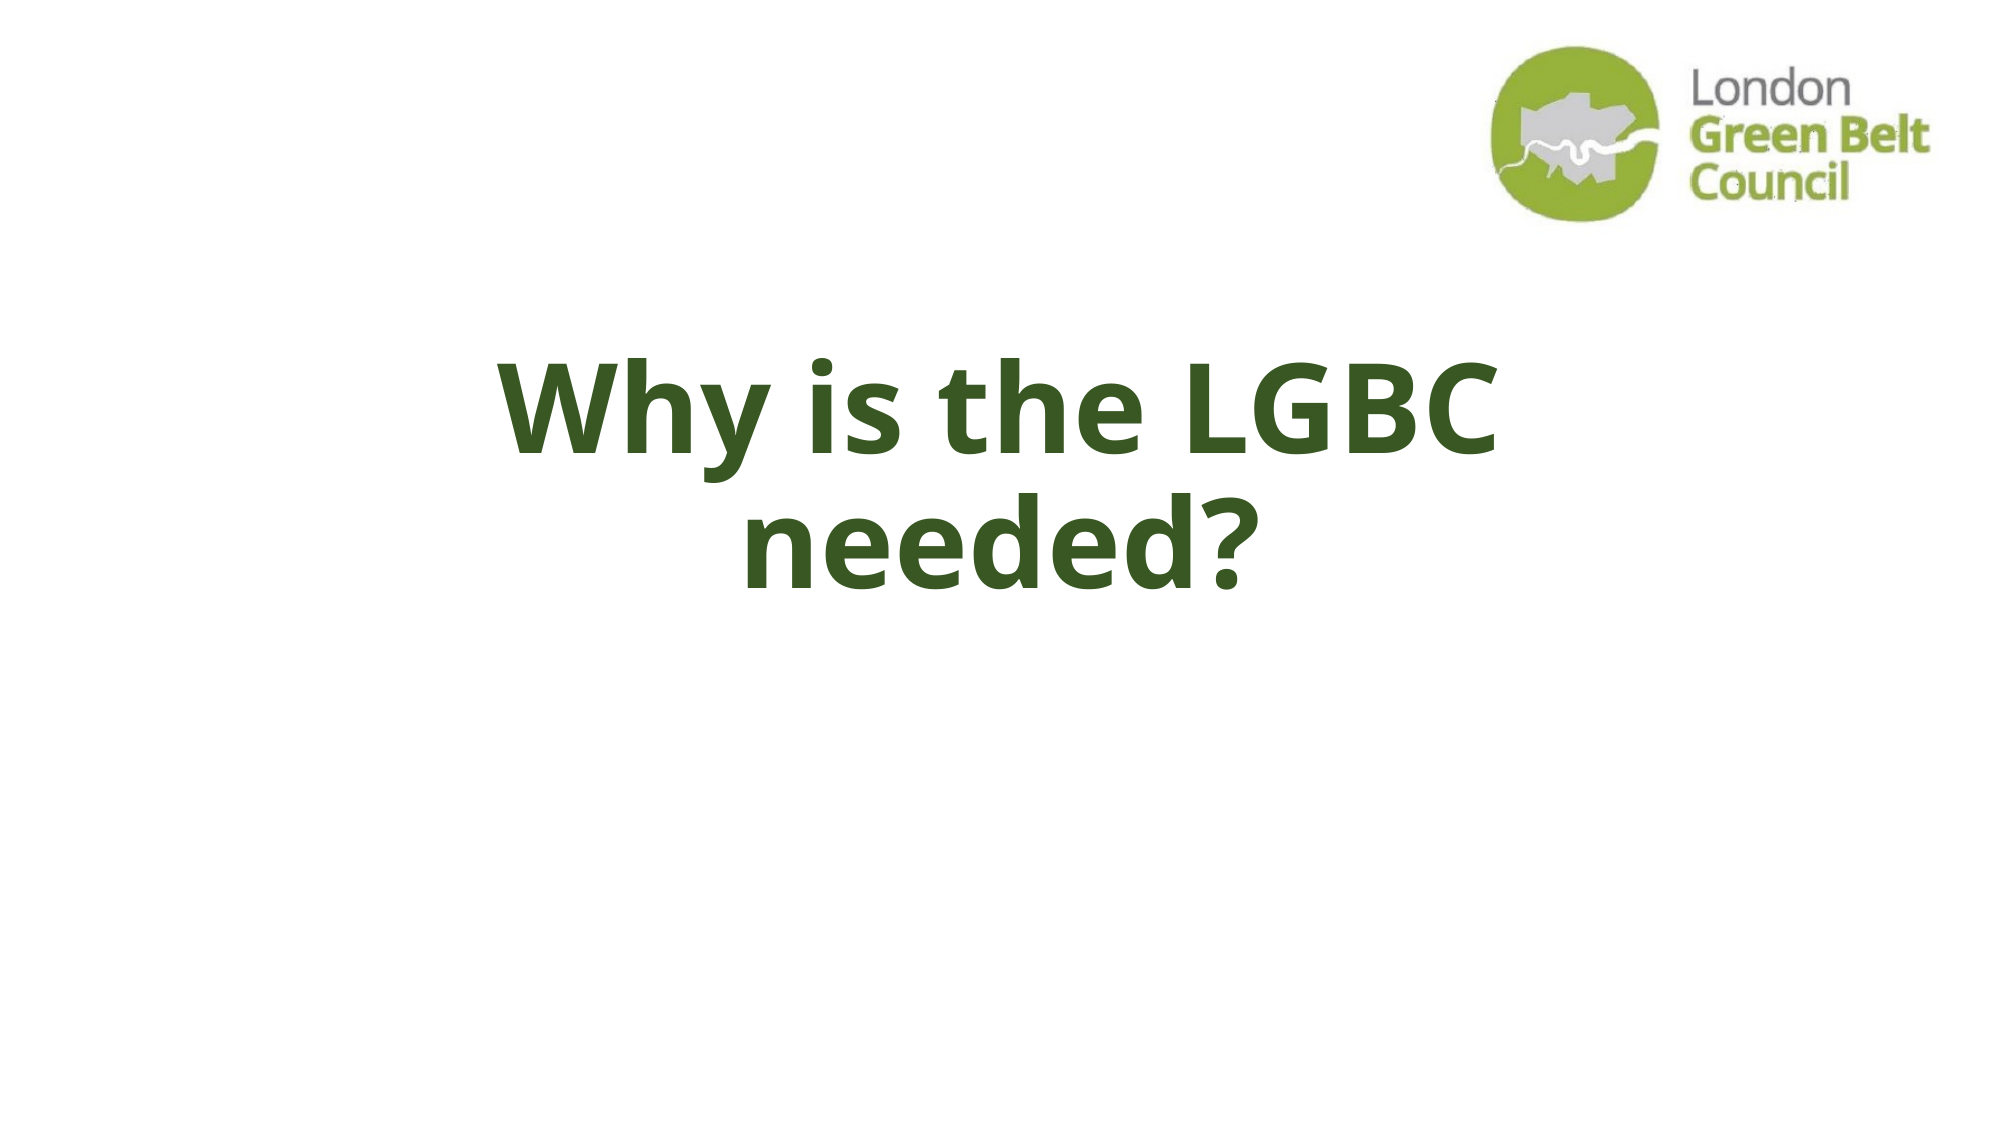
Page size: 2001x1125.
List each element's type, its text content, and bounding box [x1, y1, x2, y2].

title Why is the LGBC needed? [249, 184, 1750, 623]
picture [1465, 38, 1971, 240]
